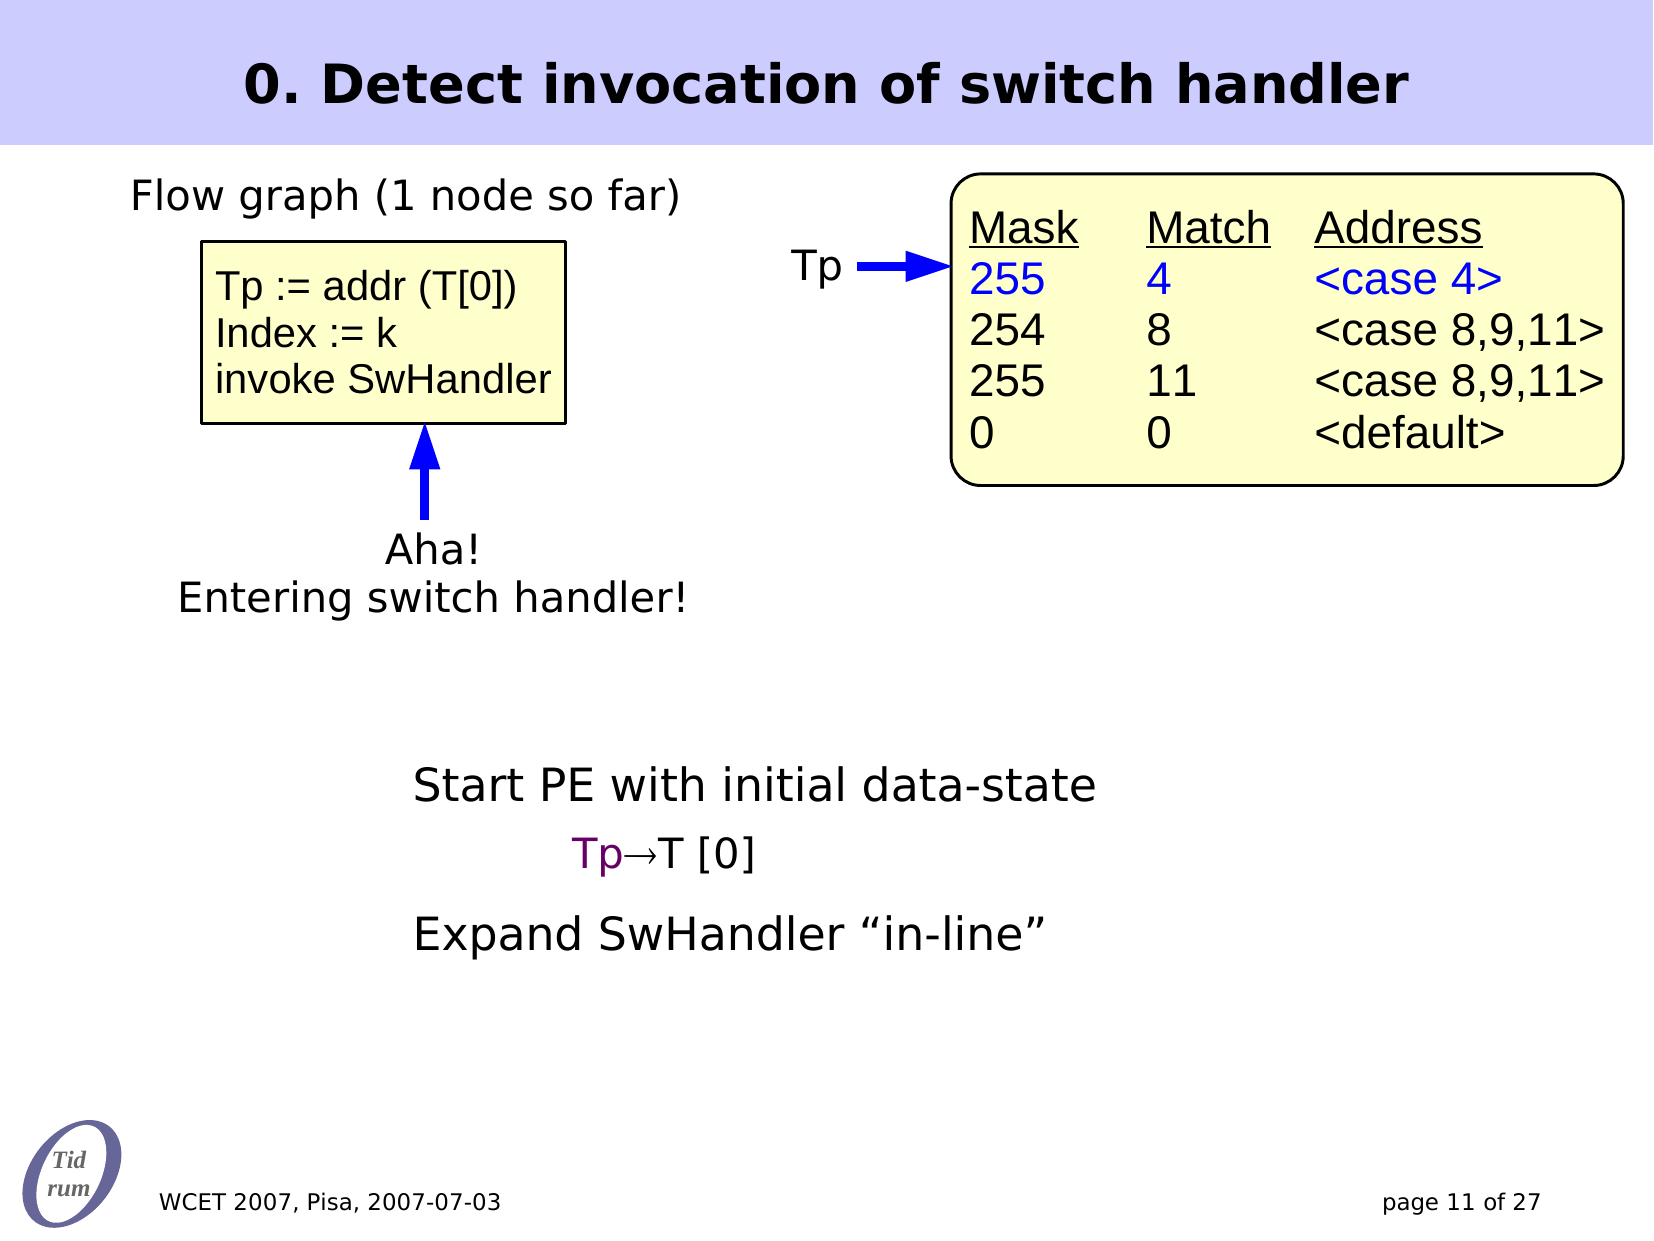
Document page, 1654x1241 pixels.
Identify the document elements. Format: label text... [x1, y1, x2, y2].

list Start PE with initial data-state TpT [0] Expand SwHandler “in-line” [394, 758, 1185, 988]
title 0. Detect invocation of switch handler [121, 43, 1533, 126]
text_box Flow graph (1 node so far) [129, 171, 682, 220]
text_box Tp := addr (T[0]) Index := k invoke SwHandler [201, 241, 566, 424]
text_box Tp [791, 242, 844, 291]
text_box Mask Match Address 255 4 <case 4> 254 8 <case 8,9,11> 255 11 <case 8,9,11> 0 0 <default> [951, 173, 1624, 486]
text_box Aha! Entering switch handler! [177, 525, 691, 623]
